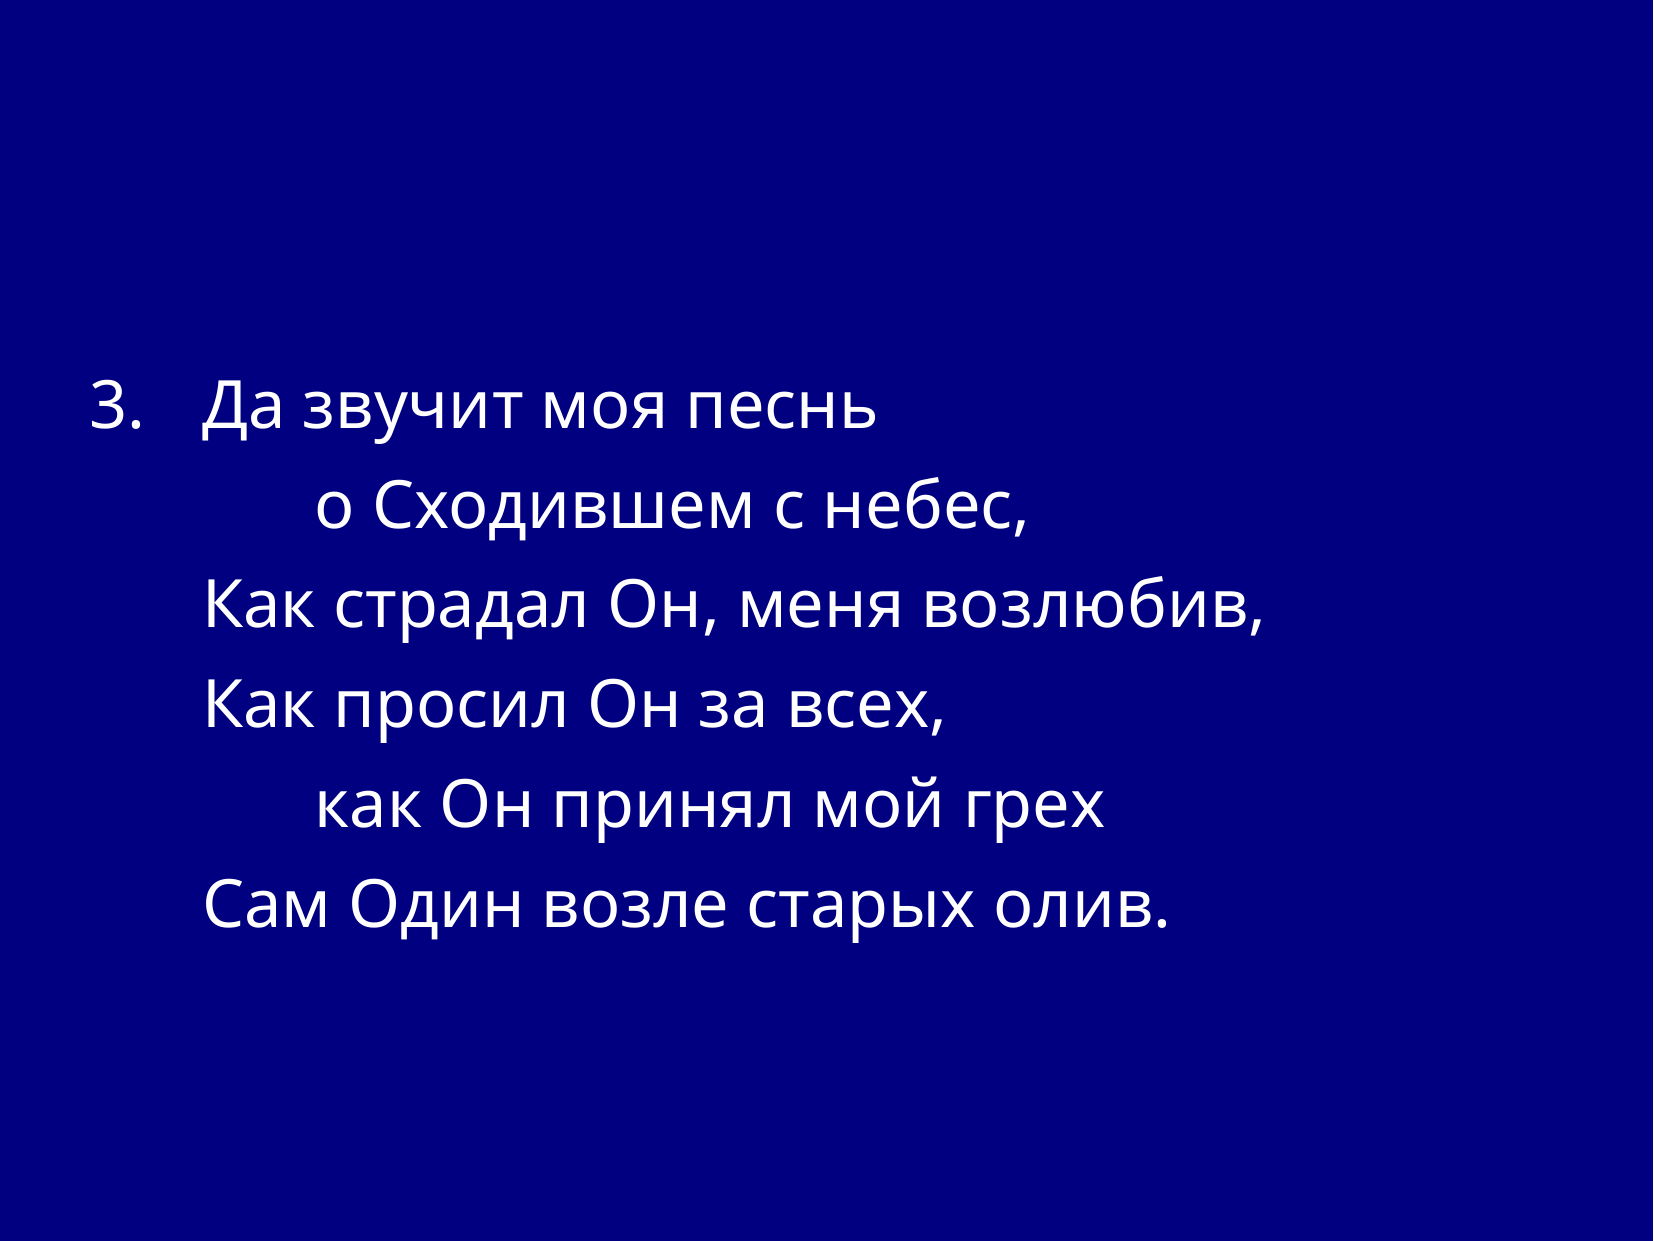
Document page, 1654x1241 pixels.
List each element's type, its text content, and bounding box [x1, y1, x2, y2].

text_box 3. Да звучит моя песнь о Сходившем с небес, Как страдал Он, меня возлюбив, Как просил Он за всех, как Он принял мой грех Сам Один возле старых олив. [75, 150, 1576, 1163]
